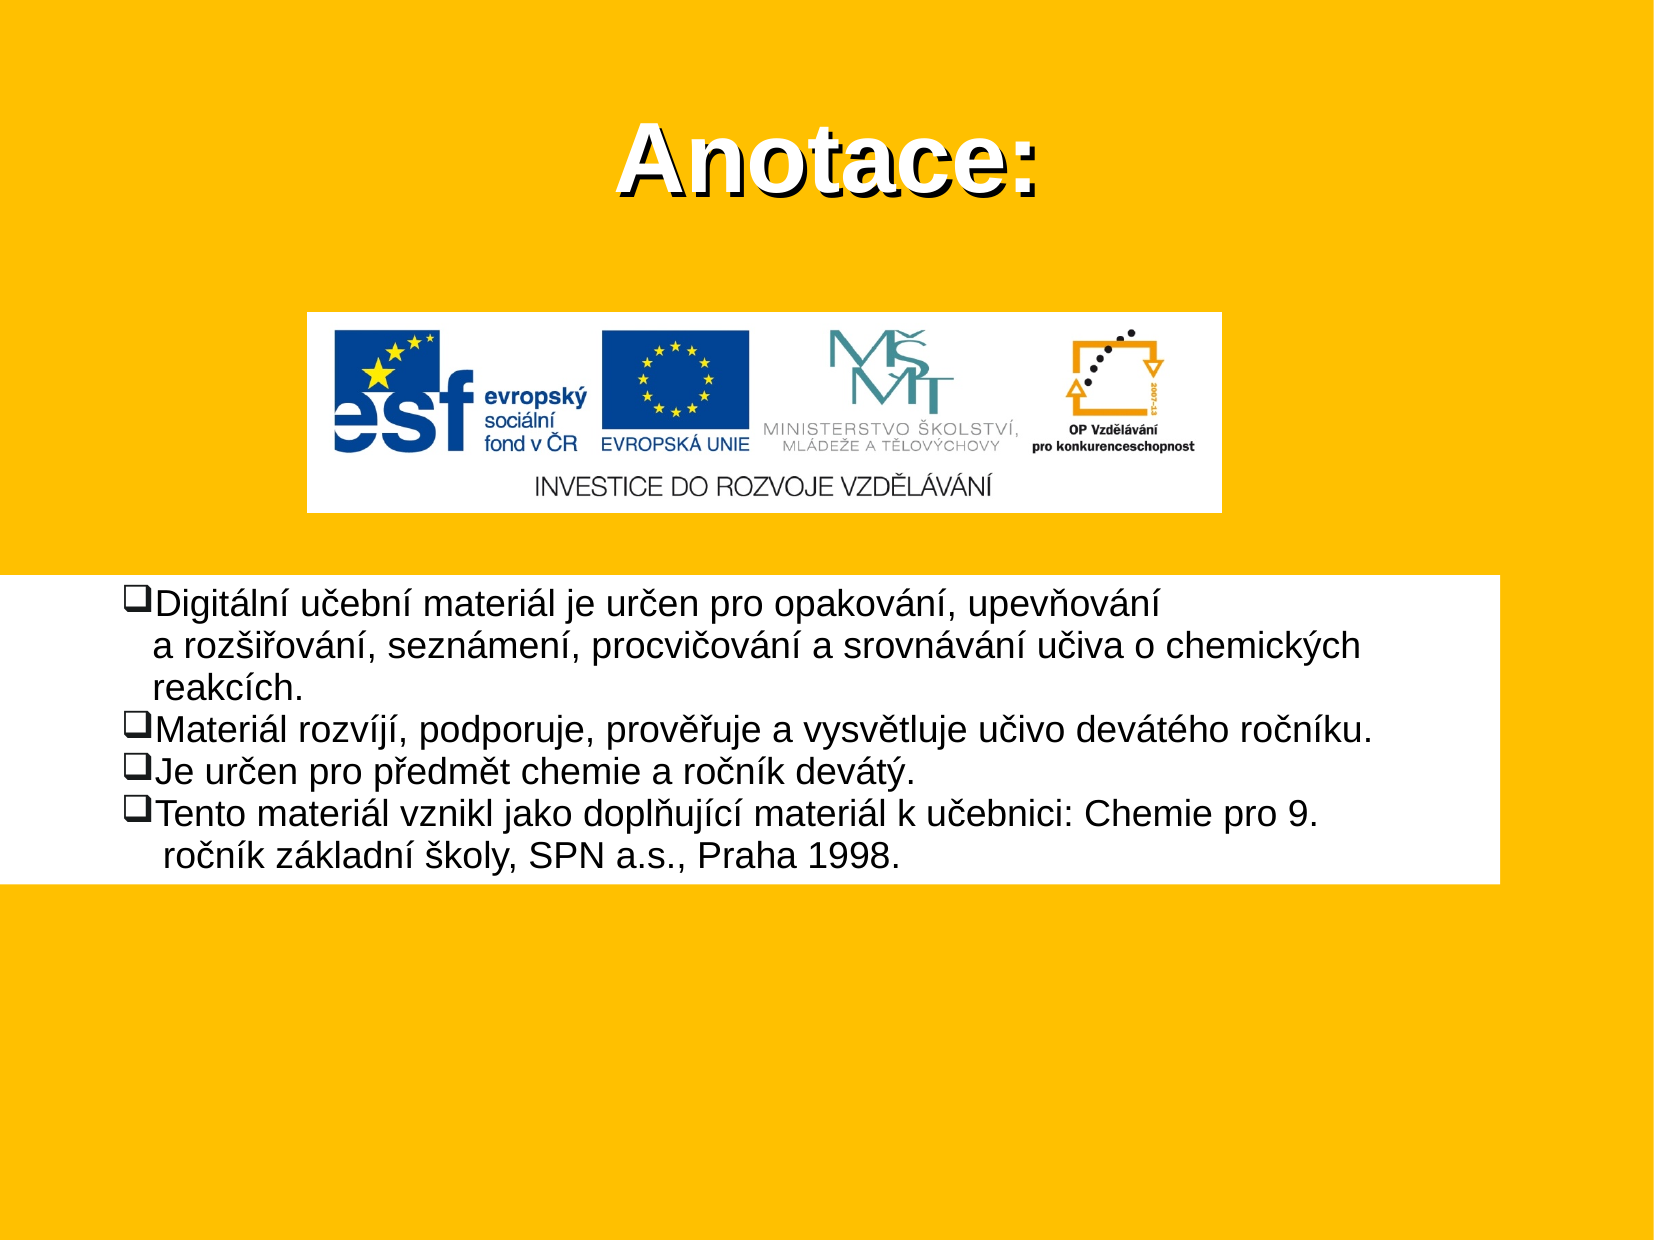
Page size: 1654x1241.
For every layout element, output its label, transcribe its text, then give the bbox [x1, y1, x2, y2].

title Anotace: [82, 49, 1571, 257]
text_box Digitální učební materiál je určen pro opakování, upevňování a rozšiřování, seznámení, procvičování a srovnávání učiva o chemických reakcích. Materiál rozvíjí, podporuje, prověřuje a vysvětluje učivo devátého ročníku. Je určen pro předmět chemie a ročník devátý. Tento materiál vznikl jako doplňující materiál k učebnici: Chemie pro 9. ročník základní školy, SPN a.s., Praha 1998. [0, 575, 1501, 885]
picture [307, 312, 1222, 513]
